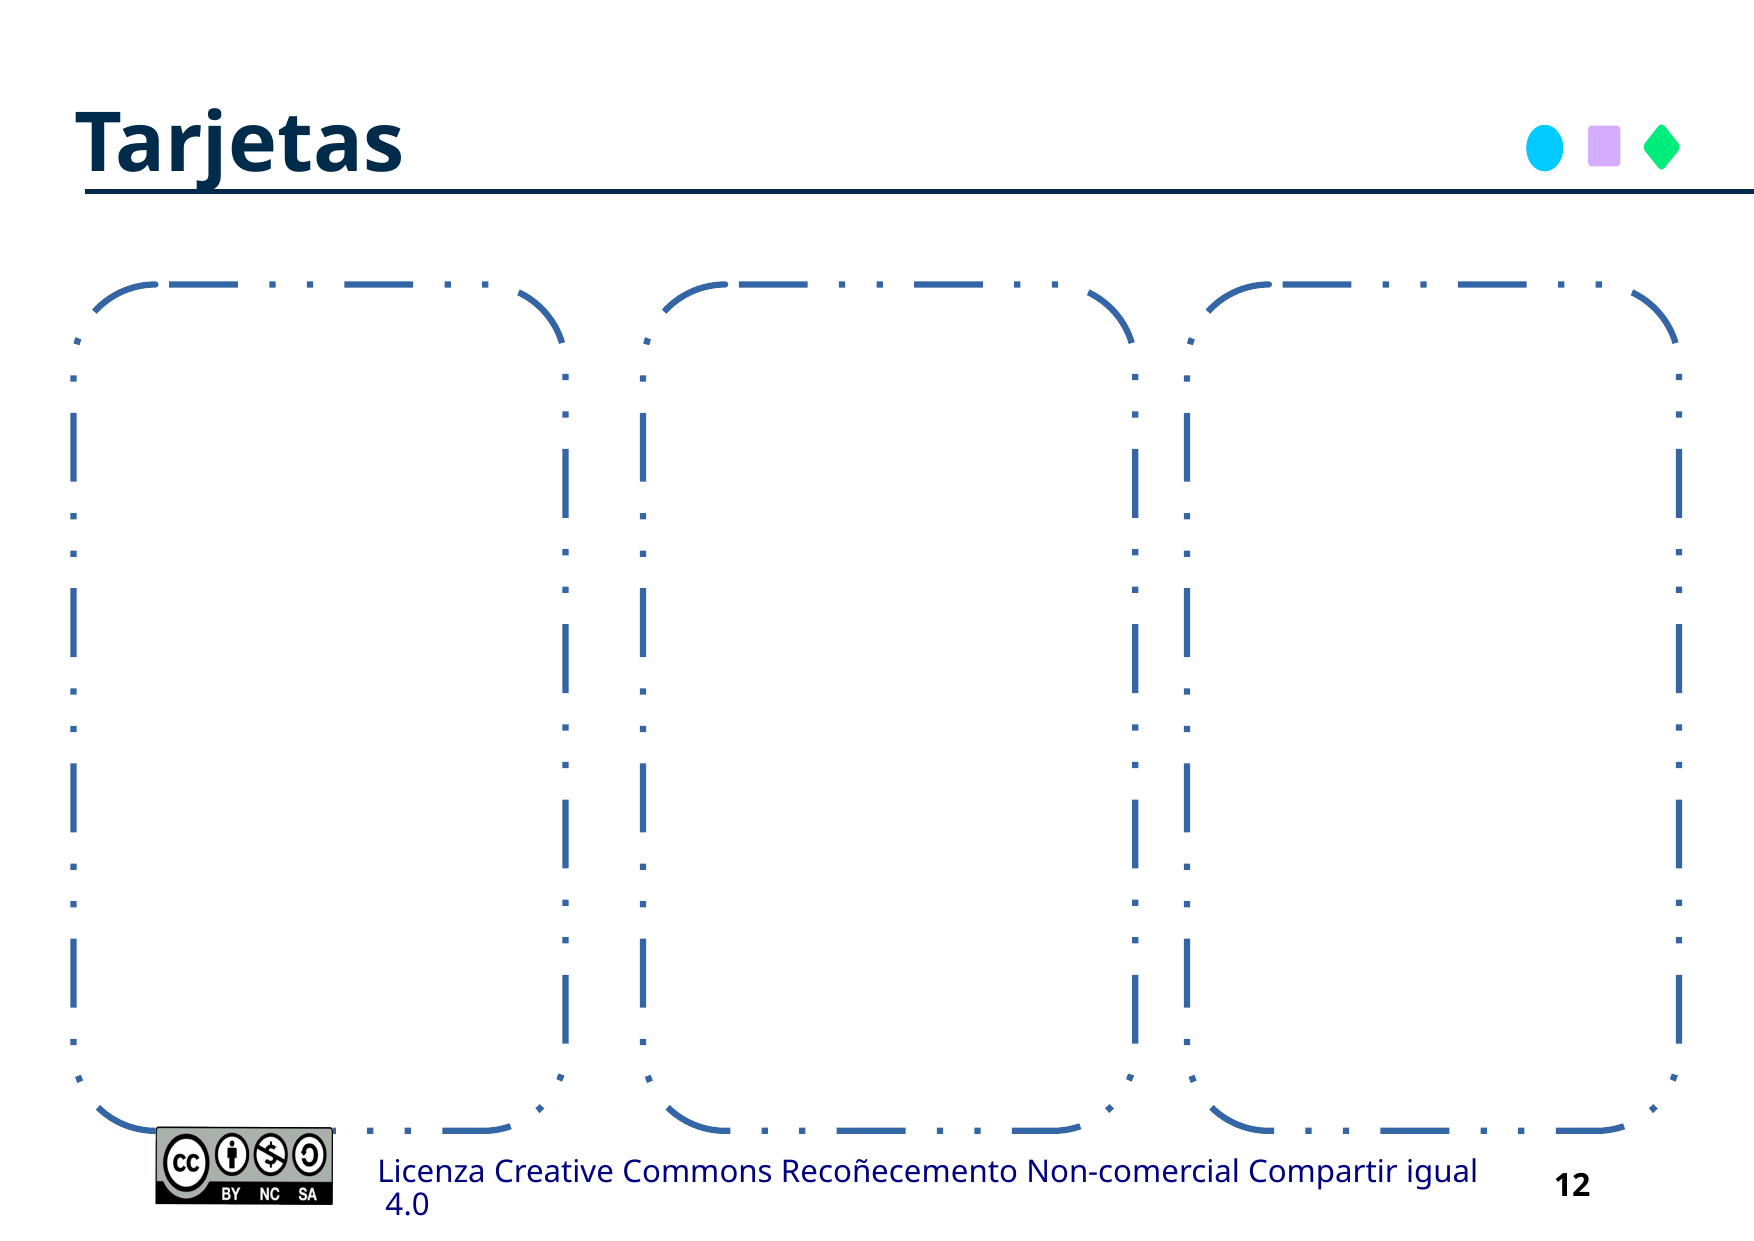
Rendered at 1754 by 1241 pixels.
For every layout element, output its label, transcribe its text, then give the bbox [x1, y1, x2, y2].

text_box [73, 284, 566, 1131]
text_box Licenza Creative Commons Recoñecemento Non-comercial Compartir igual 4.0 [362, 1116, 1502, 1224]
text_box [1186, 284, 1679, 1131]
title Tarjetas [74, 32, 1404, 196]
picture [155, 1126, 333, 1205]
text_box [643, 284, 1136, 1116]
